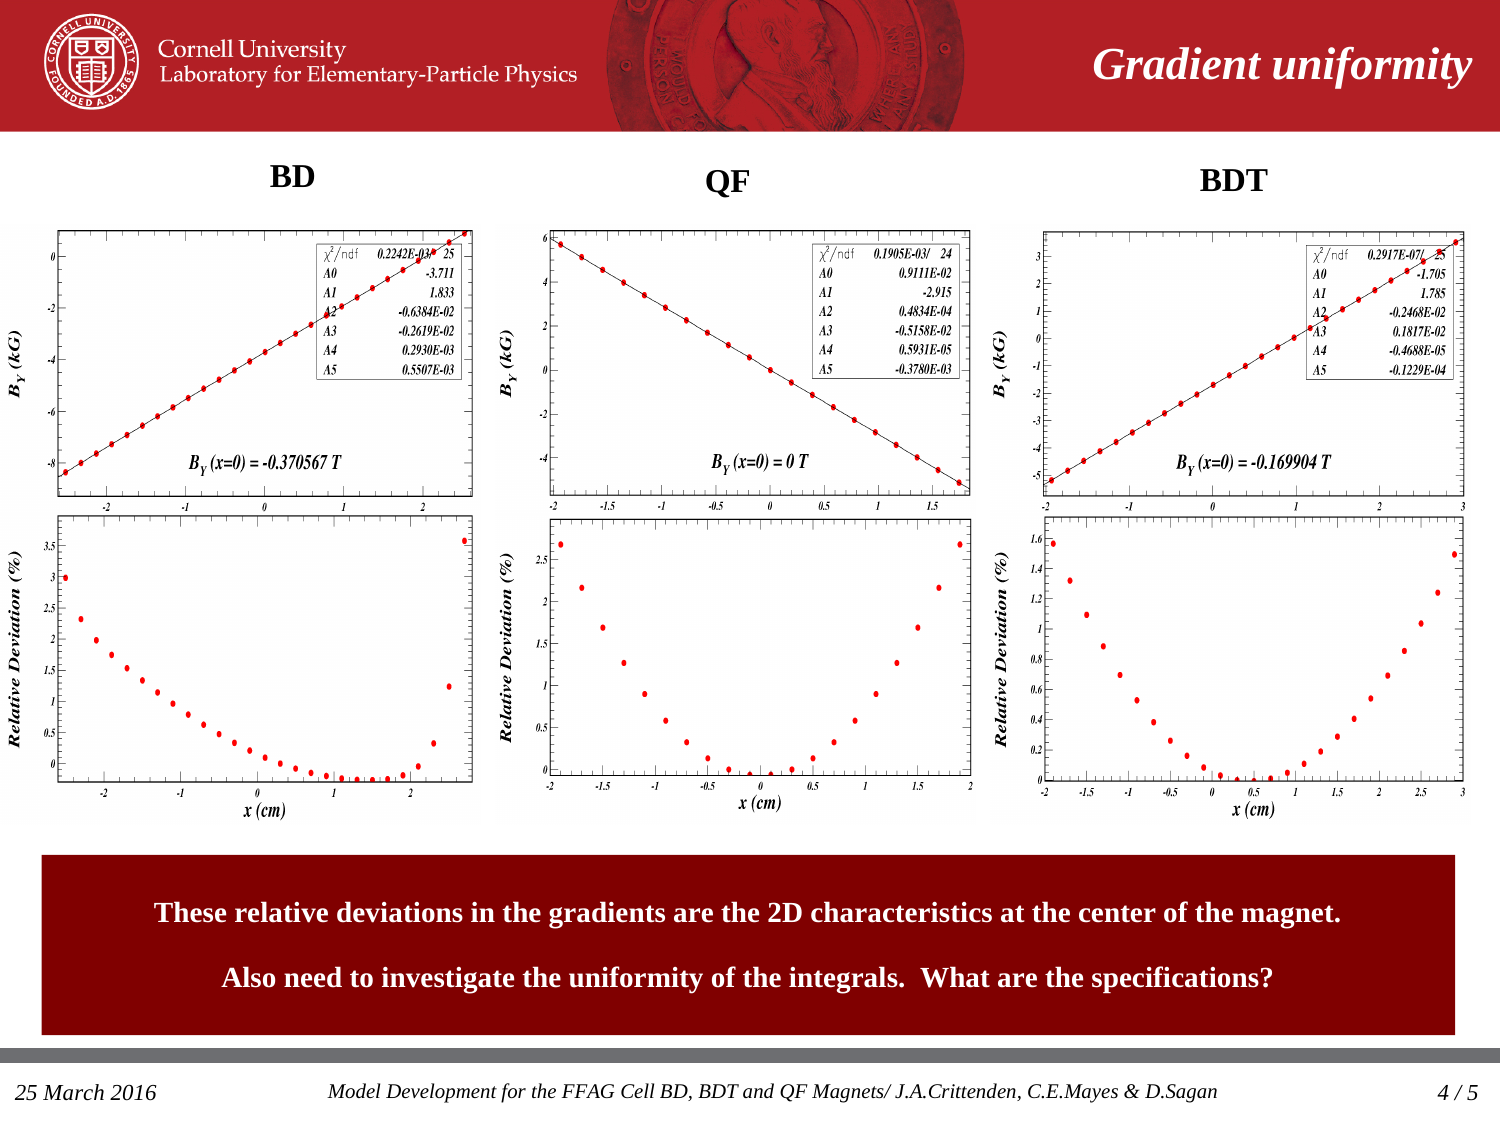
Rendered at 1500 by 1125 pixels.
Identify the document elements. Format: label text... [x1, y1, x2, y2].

title Gradient uniformity [1065, 7, 1500, 121]
text_box BD [255, 149, 331, 202]
picture [990, 224, 1471, 825]
picture [495, 224, 976, 826]
text_box QF [690, 155, 766, 207]
picture [0, 0, 1500, 132]
picture [0, 224, 481, 826]
text_box These relative deviations in the gradients are the 2D characteristics at the center of the magnet. Also need to investigate the uniformity of the integrals. What are the specifications? [41, 854, 1456, 1036]
text_box BDT [1185, 154, 1284, 207]
